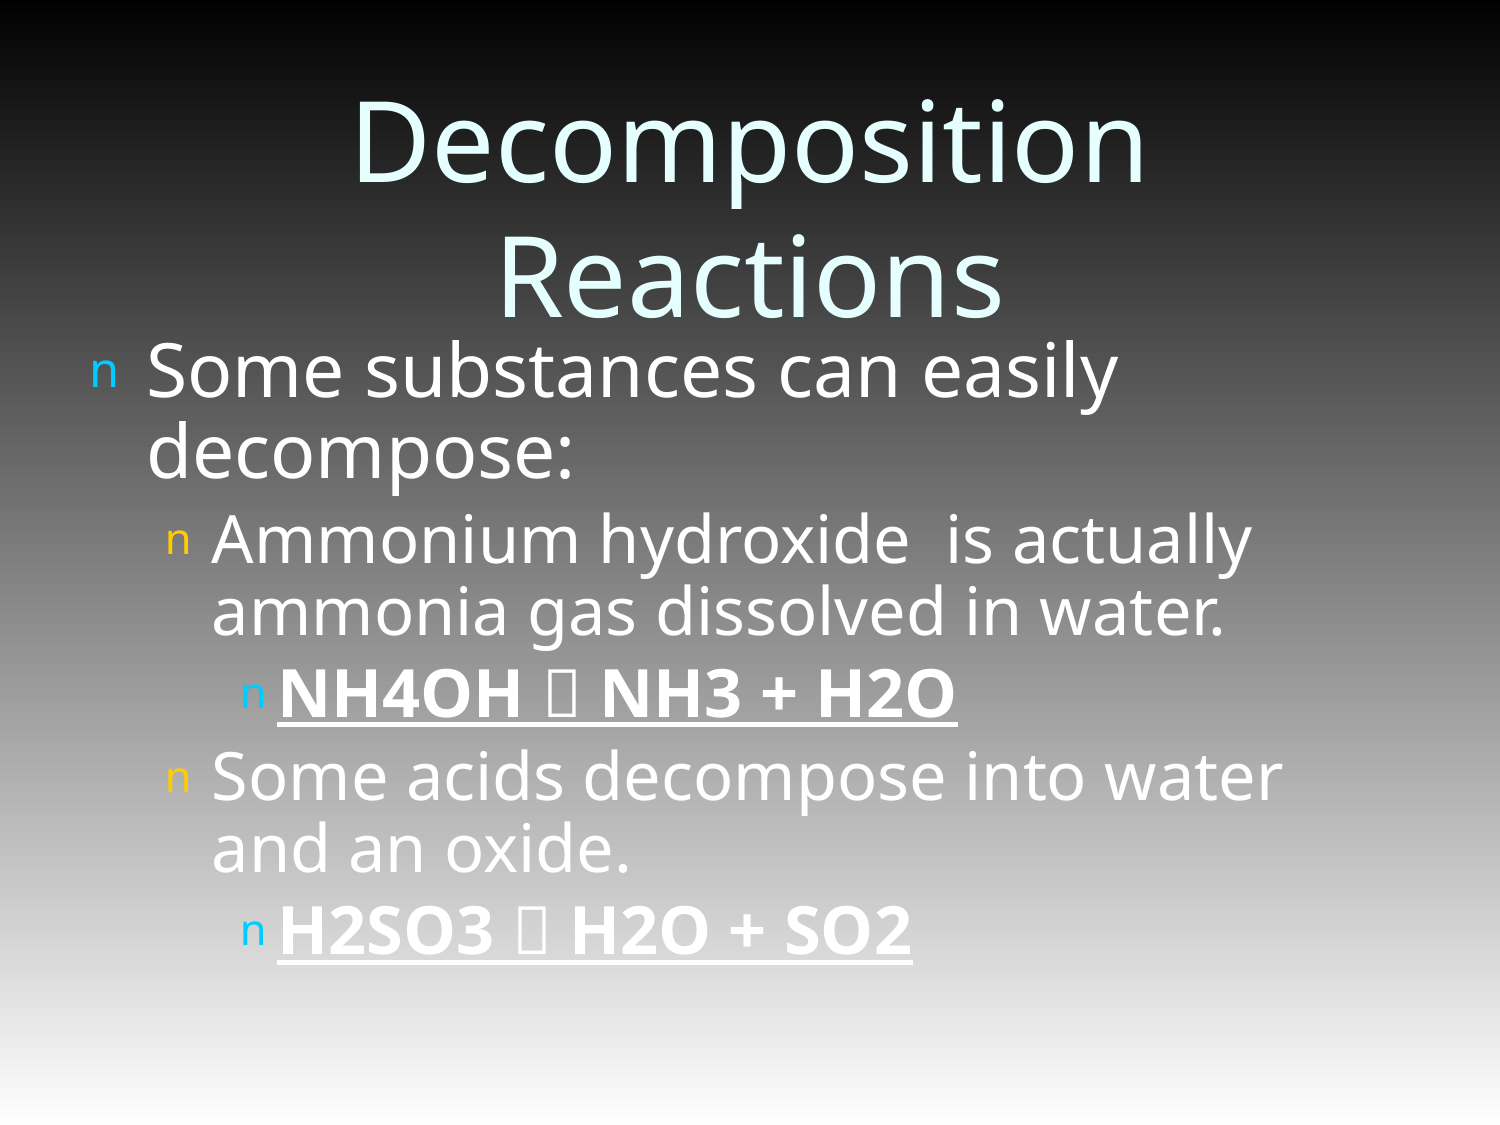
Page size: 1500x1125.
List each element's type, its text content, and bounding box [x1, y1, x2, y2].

list Some substances can easily decompose: Ammonium hydroxide is actually ammonia gas dissolved in water. NH4OH  NH3 + H2O Some acids decompose into water and an oxide. H2SO3  H2O + SO2 [75, 324, 1425, 1000]
title Decomposition Reactions [75, 62, 1425, 288]
